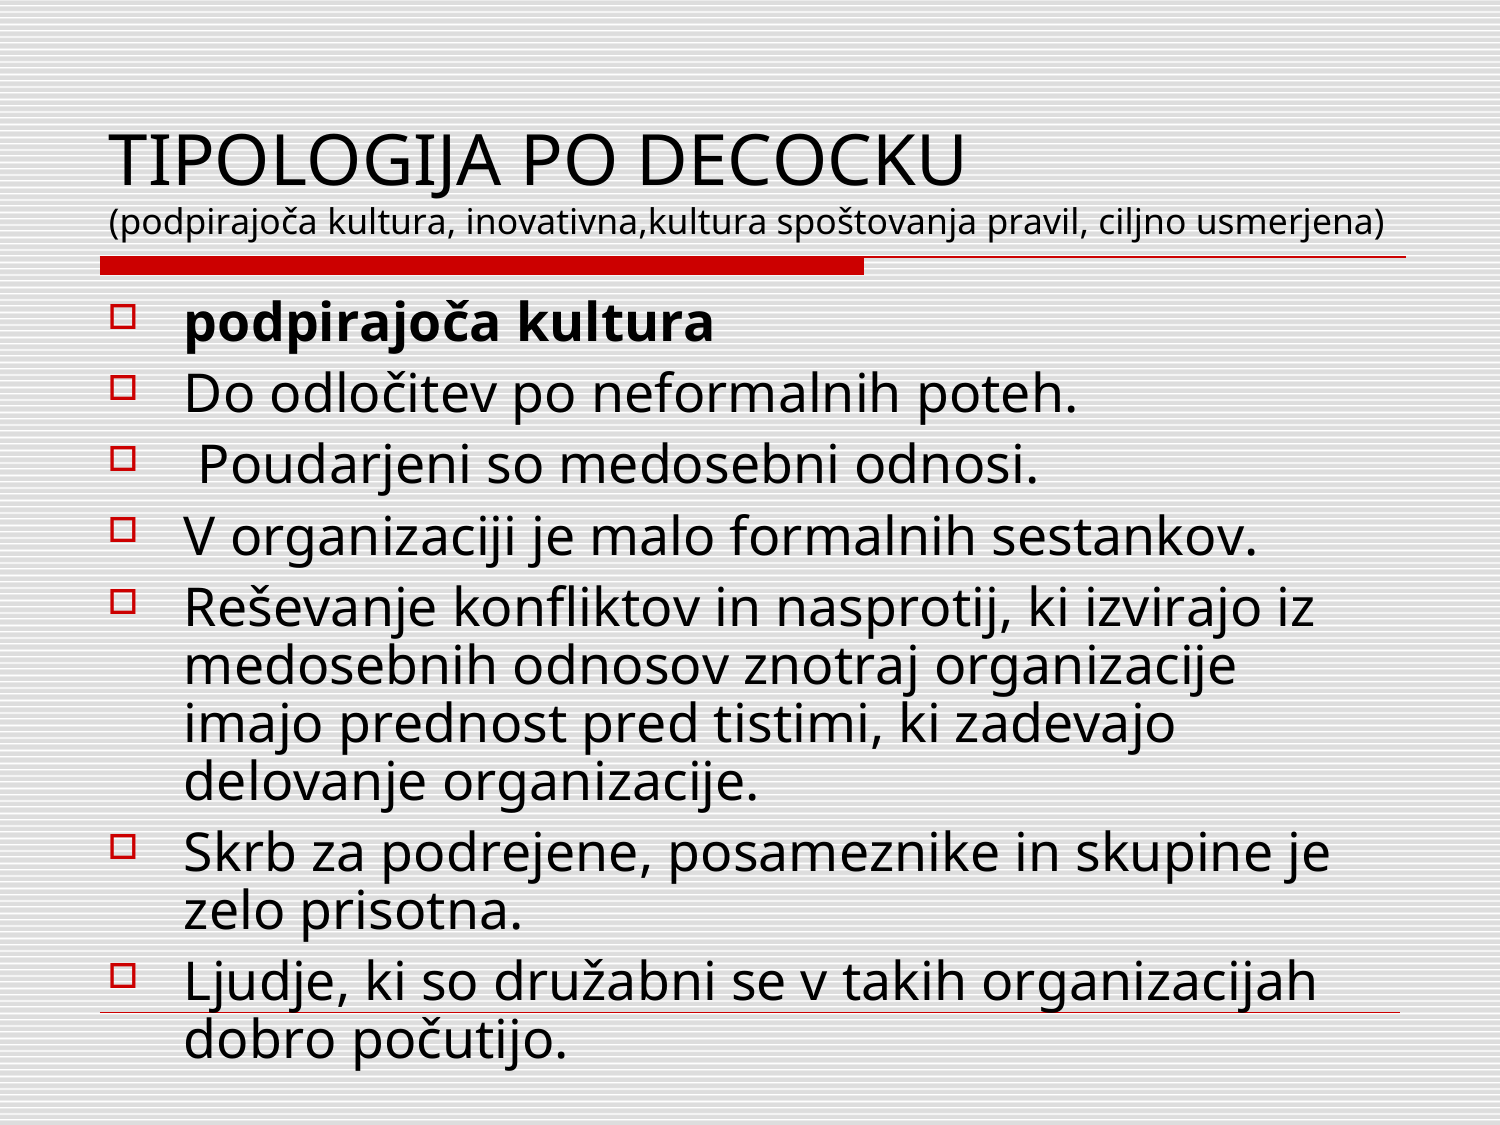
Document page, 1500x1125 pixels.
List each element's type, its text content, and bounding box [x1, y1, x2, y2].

title TIPOLOGIJA PO DECOCKU (podpirajoča kultura, inovativna,kultura spoštovanja pravil, ciljno usmerjena) [94, 49, 1407, 250]
picture [0, 0, 1500, 1125]
list podpirajoča kultura Do odločitev po neformalnih poteh. Poudarjeni so medosebni odnosi. V organizaciji je malo formalnih sestankov. Reševanje konfliktov in nasprotij, ki izvirajo iz medosebnih odnosov znotraj organizacije imajo prednost pred tistimi, ki zadevajo delovanje organizacije. Skrb za podrejene, posameznike in skupine je zelo prisotna. Ljudje, ki so družabni se v takih organizacijah dobro počutijo. [92, 287, 1406, 988]
